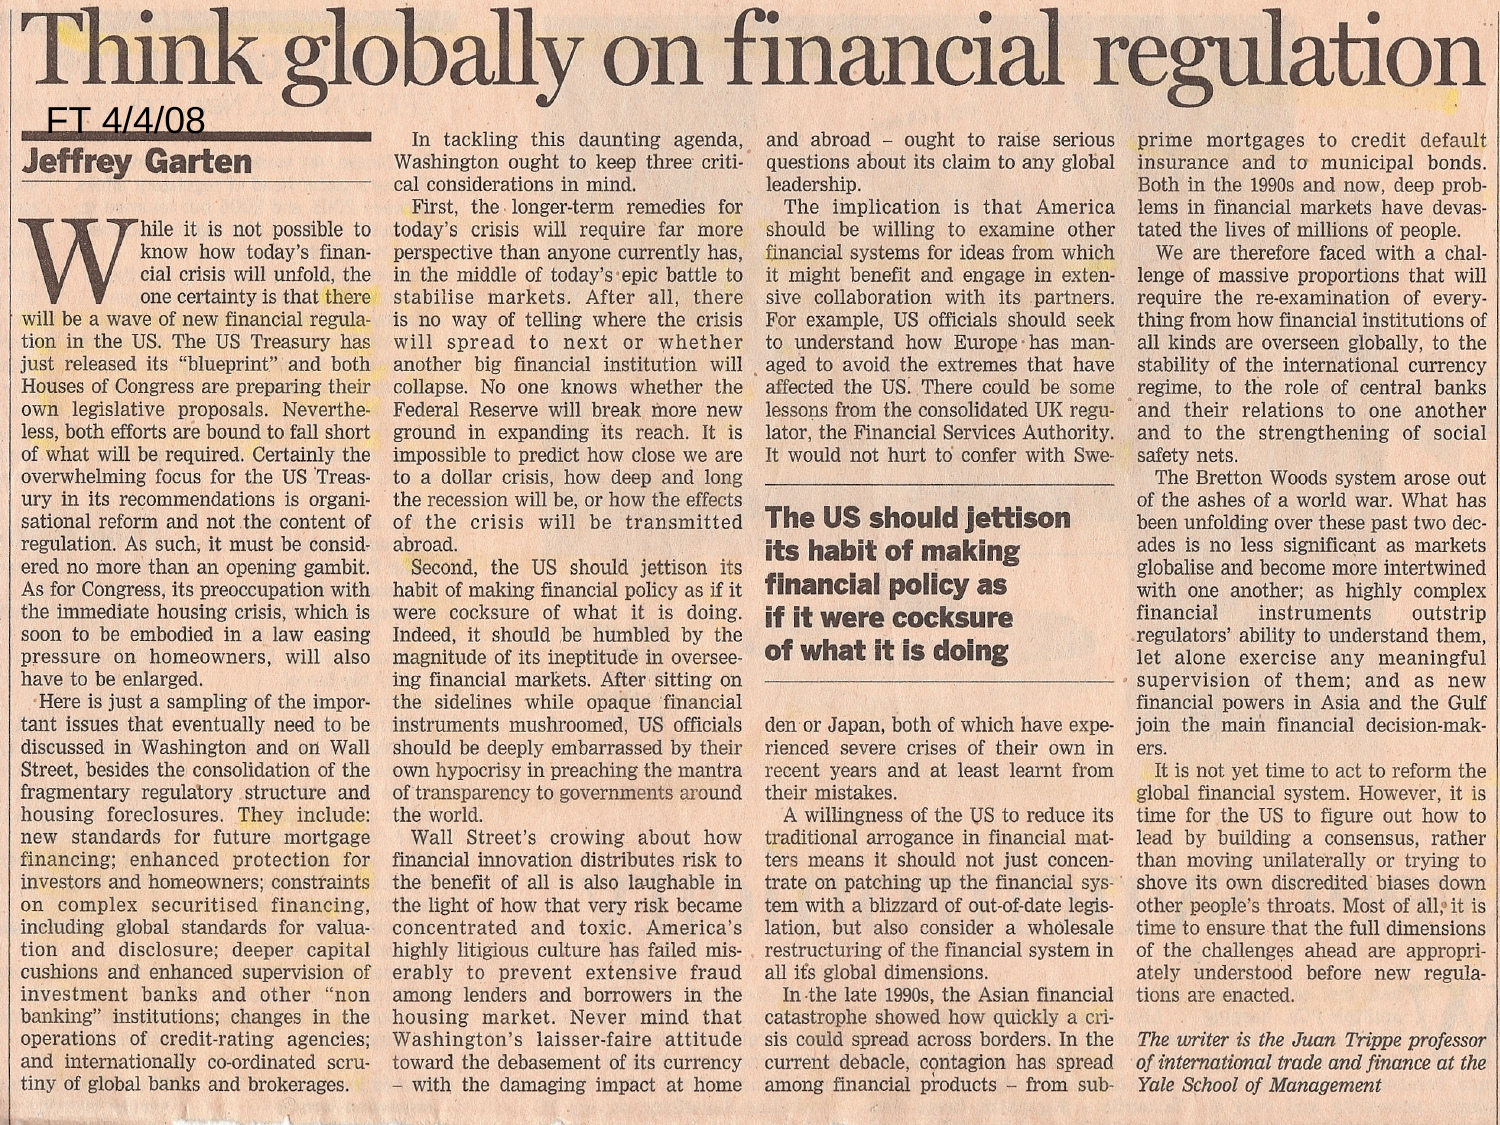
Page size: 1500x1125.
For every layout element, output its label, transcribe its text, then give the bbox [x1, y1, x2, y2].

picture [0, 0, 1500, 1125]
text_box FT 4/4/08 [0, 99, 263, 138]
